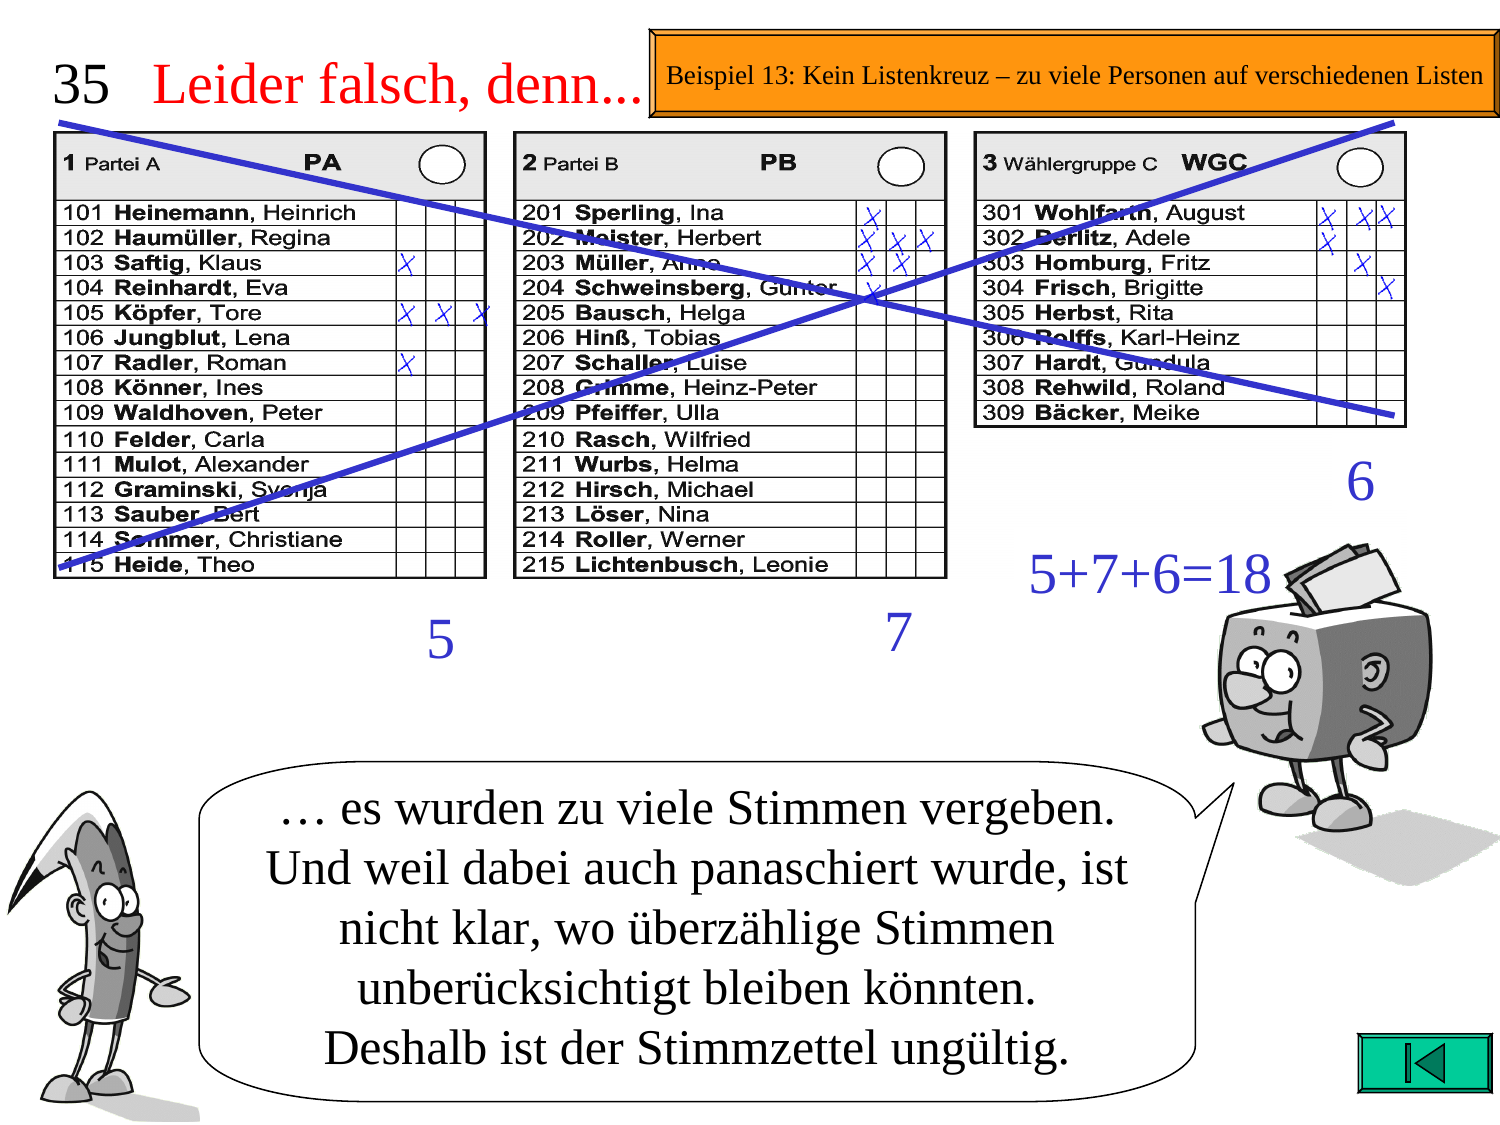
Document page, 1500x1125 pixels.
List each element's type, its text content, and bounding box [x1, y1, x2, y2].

text_box Beispiel 13: Kein Listenkreuz – zu viele Personen auf verschiedenen Listen [656, 36, 1494, 111]
text_box … es wurden zu viele Stimmen vergeben. Und weil dabei auch panaschiert wurde, ist nicht klar, wo überzählige Stimmen unberücksichtigt bleiben könnten. Deshalb ist der Stimmzettel ungültig. [200, 761, 1201, 1102]
text_box Leider falsch, denn... [137, 37, 1463, 138]
picture [3, 782, 200, 1122]
picture [53, 131, 1500, 886]
text_box 7 [869, 585, 970, 661]
text_box 5+7+6=18 [1013, 527, 1402, 603]
text_box 6 [1331, 433, 1432, 509]
text_box 5 [411, 592, 512, 668]
text_box 35 [37, 37, 137, 138]
